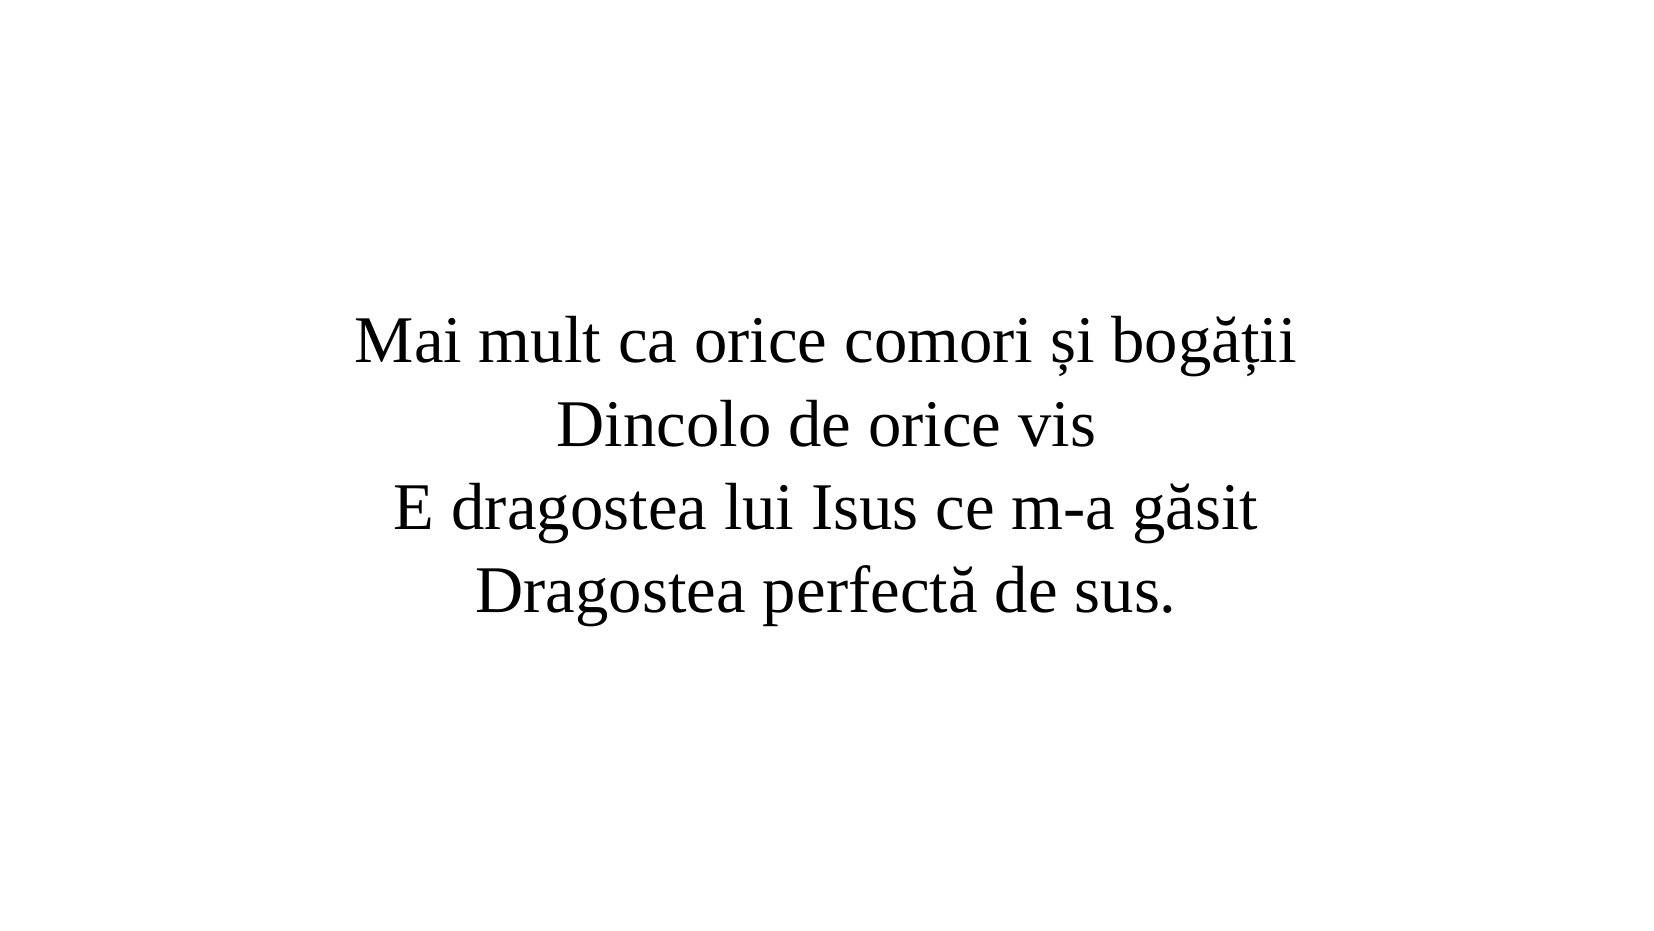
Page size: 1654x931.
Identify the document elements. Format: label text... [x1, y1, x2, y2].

subtitle Mai mult ca orice comori și bogății Dincolo de orice vis E dragostea lui Isus ce m-a găsit Dragostea perfectă de sus. [300, 150, 1354, 781]
